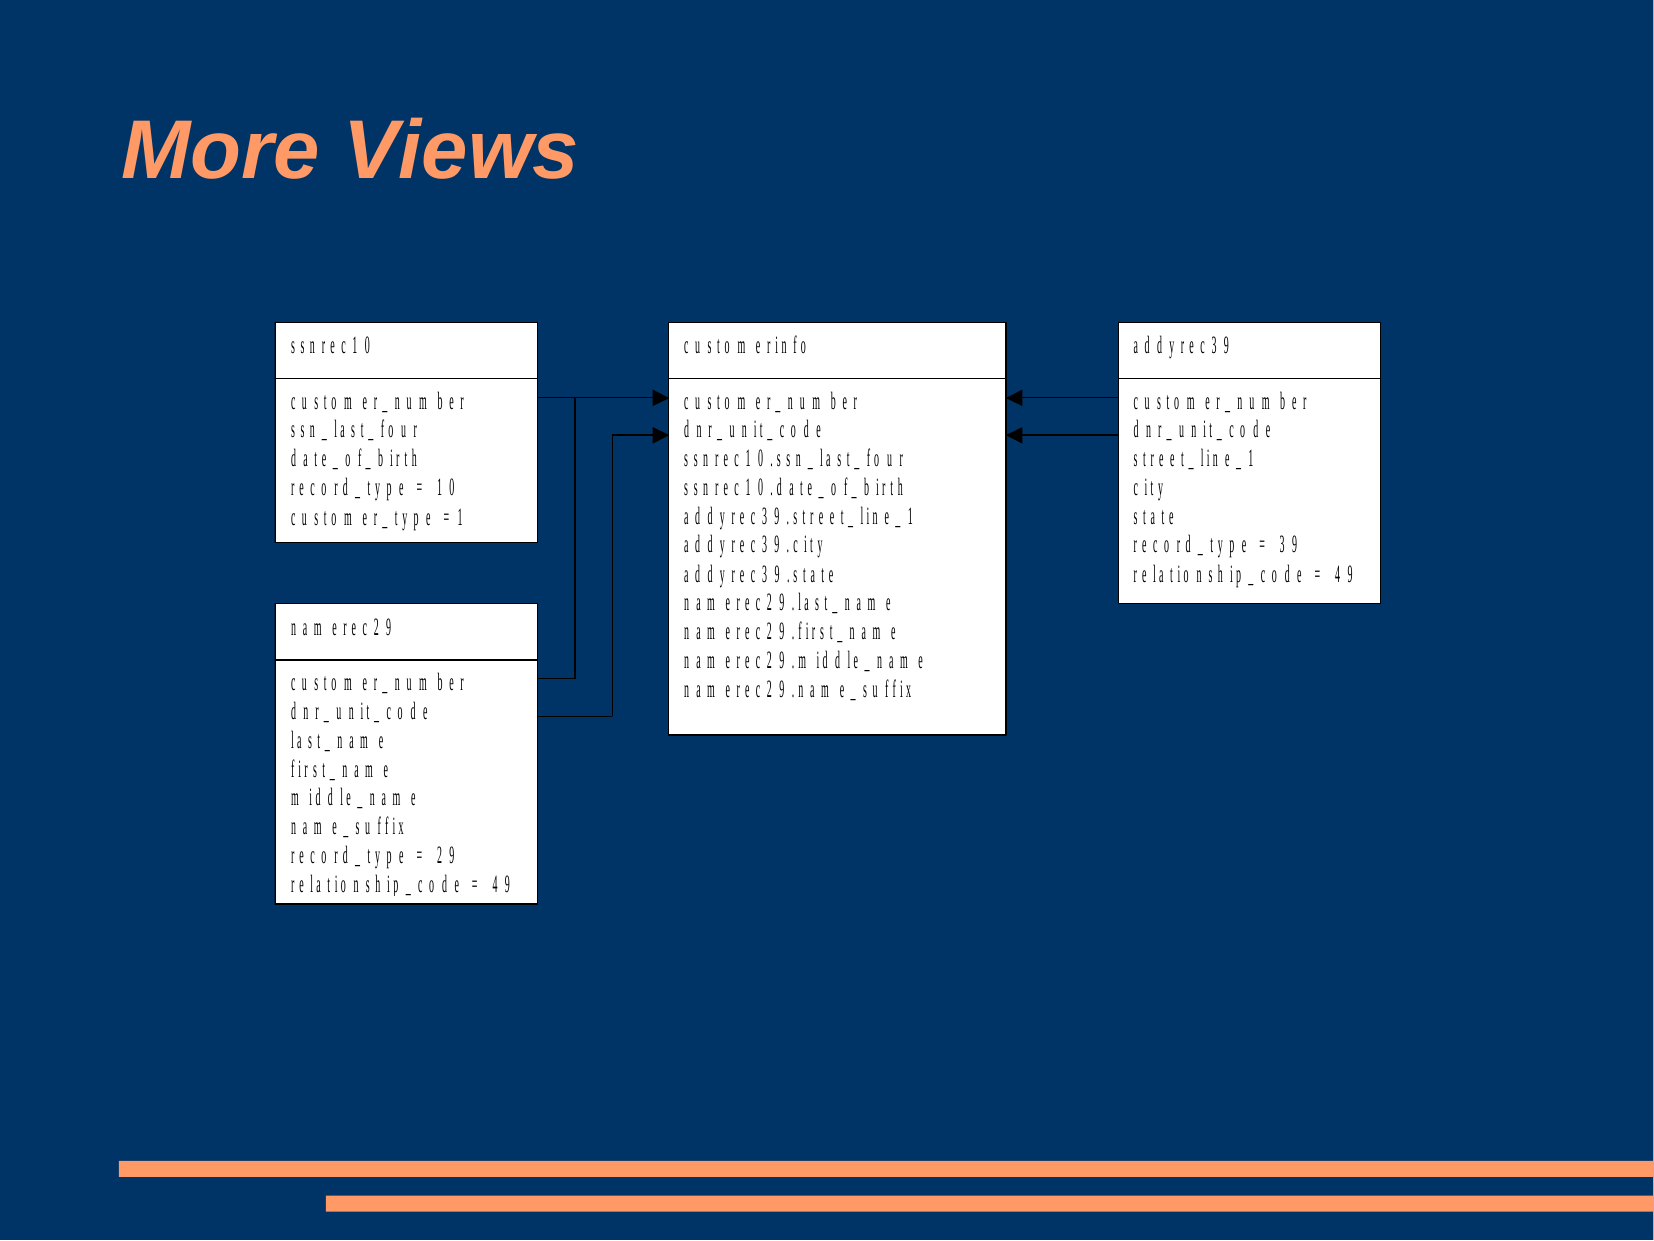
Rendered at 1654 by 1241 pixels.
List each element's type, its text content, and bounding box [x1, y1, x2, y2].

picture [274, 322, 1383, 905]
title More Views [121, 46, 1534, 254]
